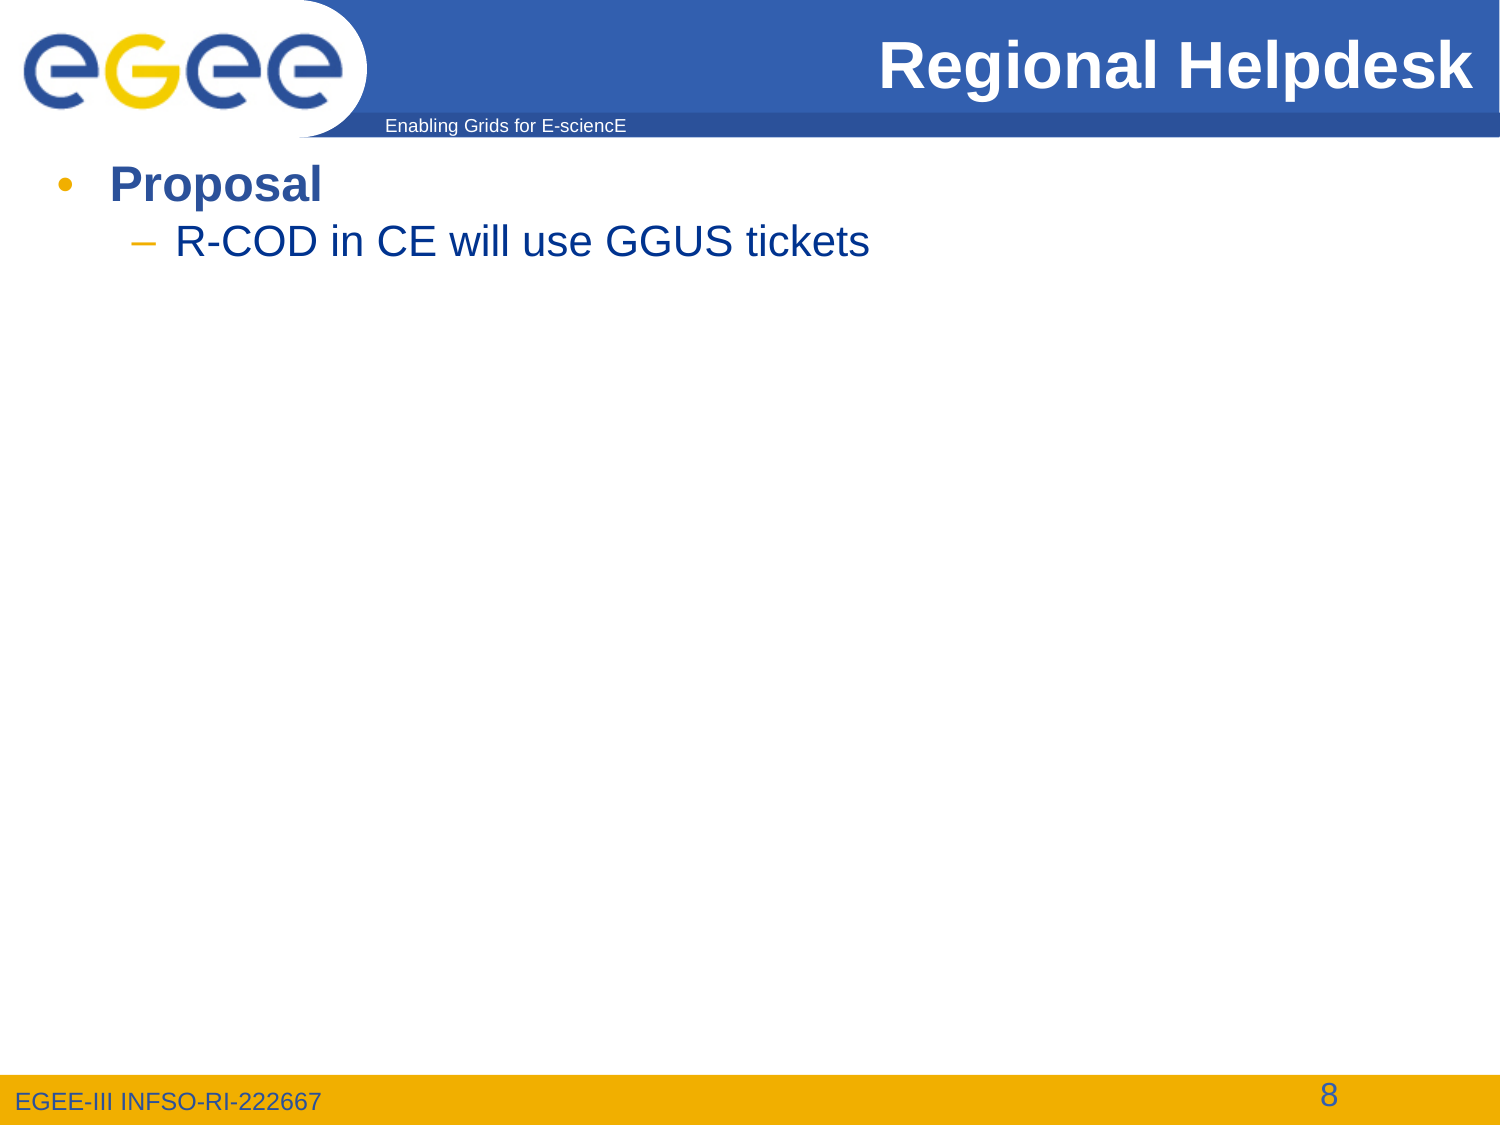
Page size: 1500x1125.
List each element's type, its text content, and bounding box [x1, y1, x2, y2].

list Proposal R-COD in CE will use GGUS tickets [56, 159, 1466, 1037]
picture [18, 30, 349, 112]
title Regional Helpdesk [369, 10, 1475, 125]
